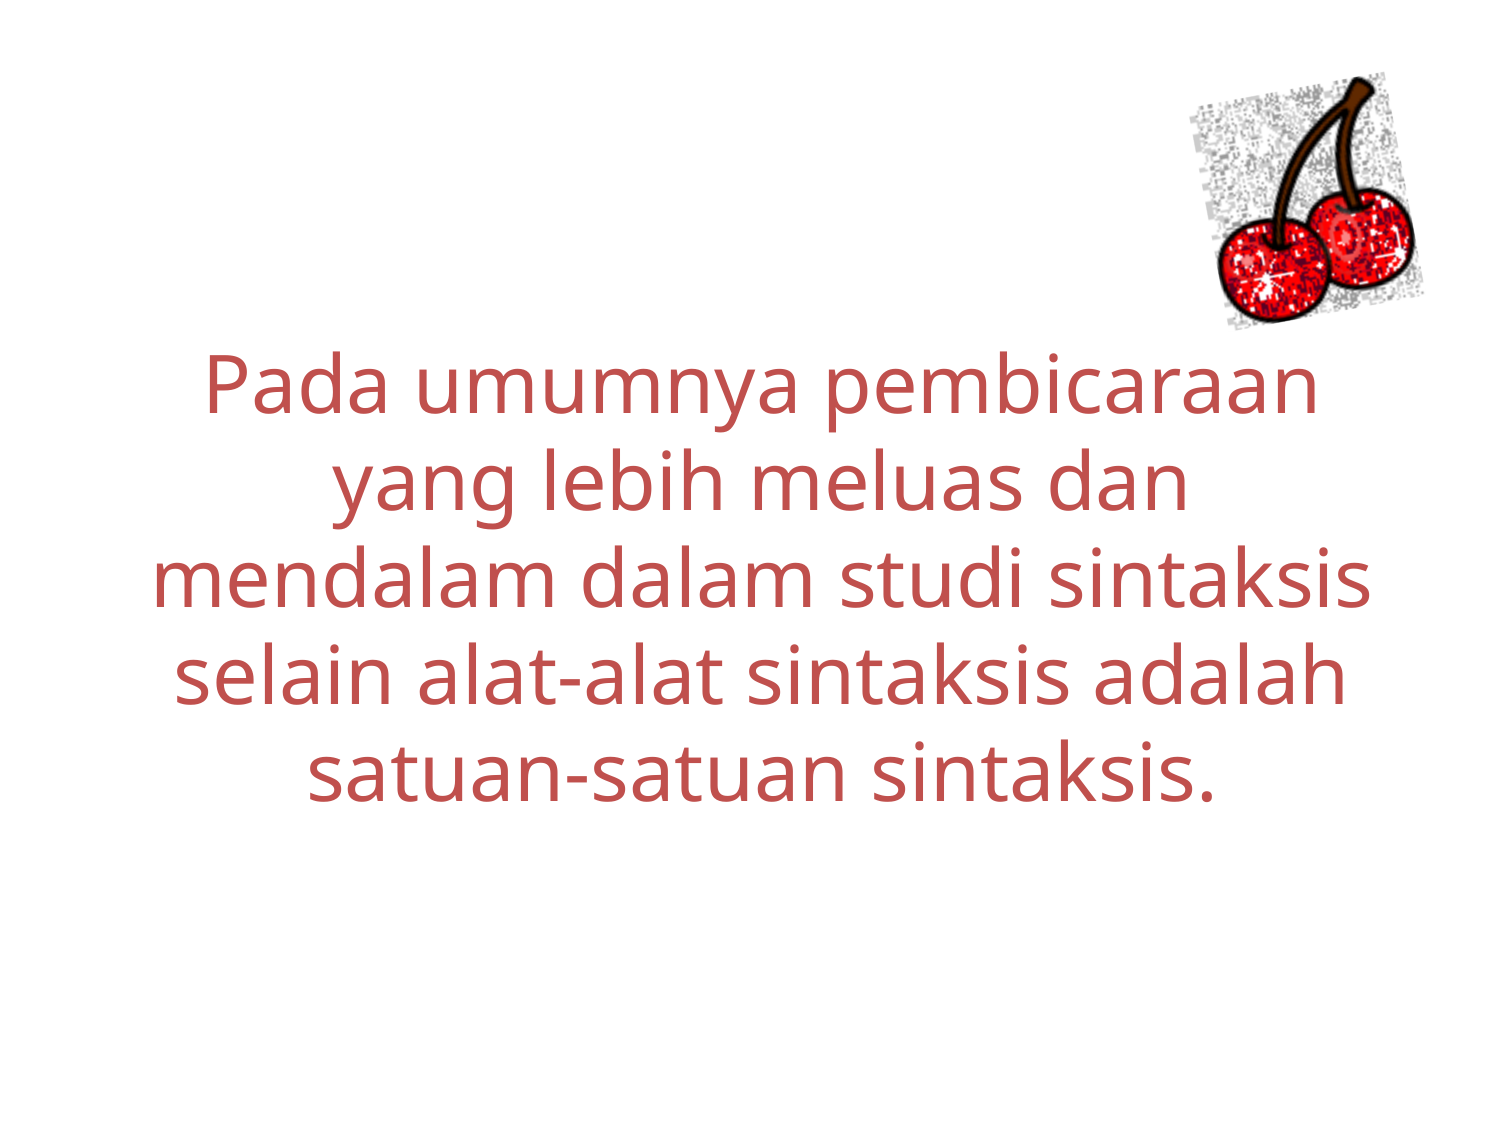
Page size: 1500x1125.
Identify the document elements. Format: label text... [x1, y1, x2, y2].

subtitle [225, 637, 1275, 925]
picture [1187, 71, 1426, 332]
title Pada umumnya pembicaraan yang lebih meluas dan mendalam dalam studi sintaksis selain alat-alat sintaksis adalah satuan-satuan sintaksis. [125, 287, 1400, 863]
